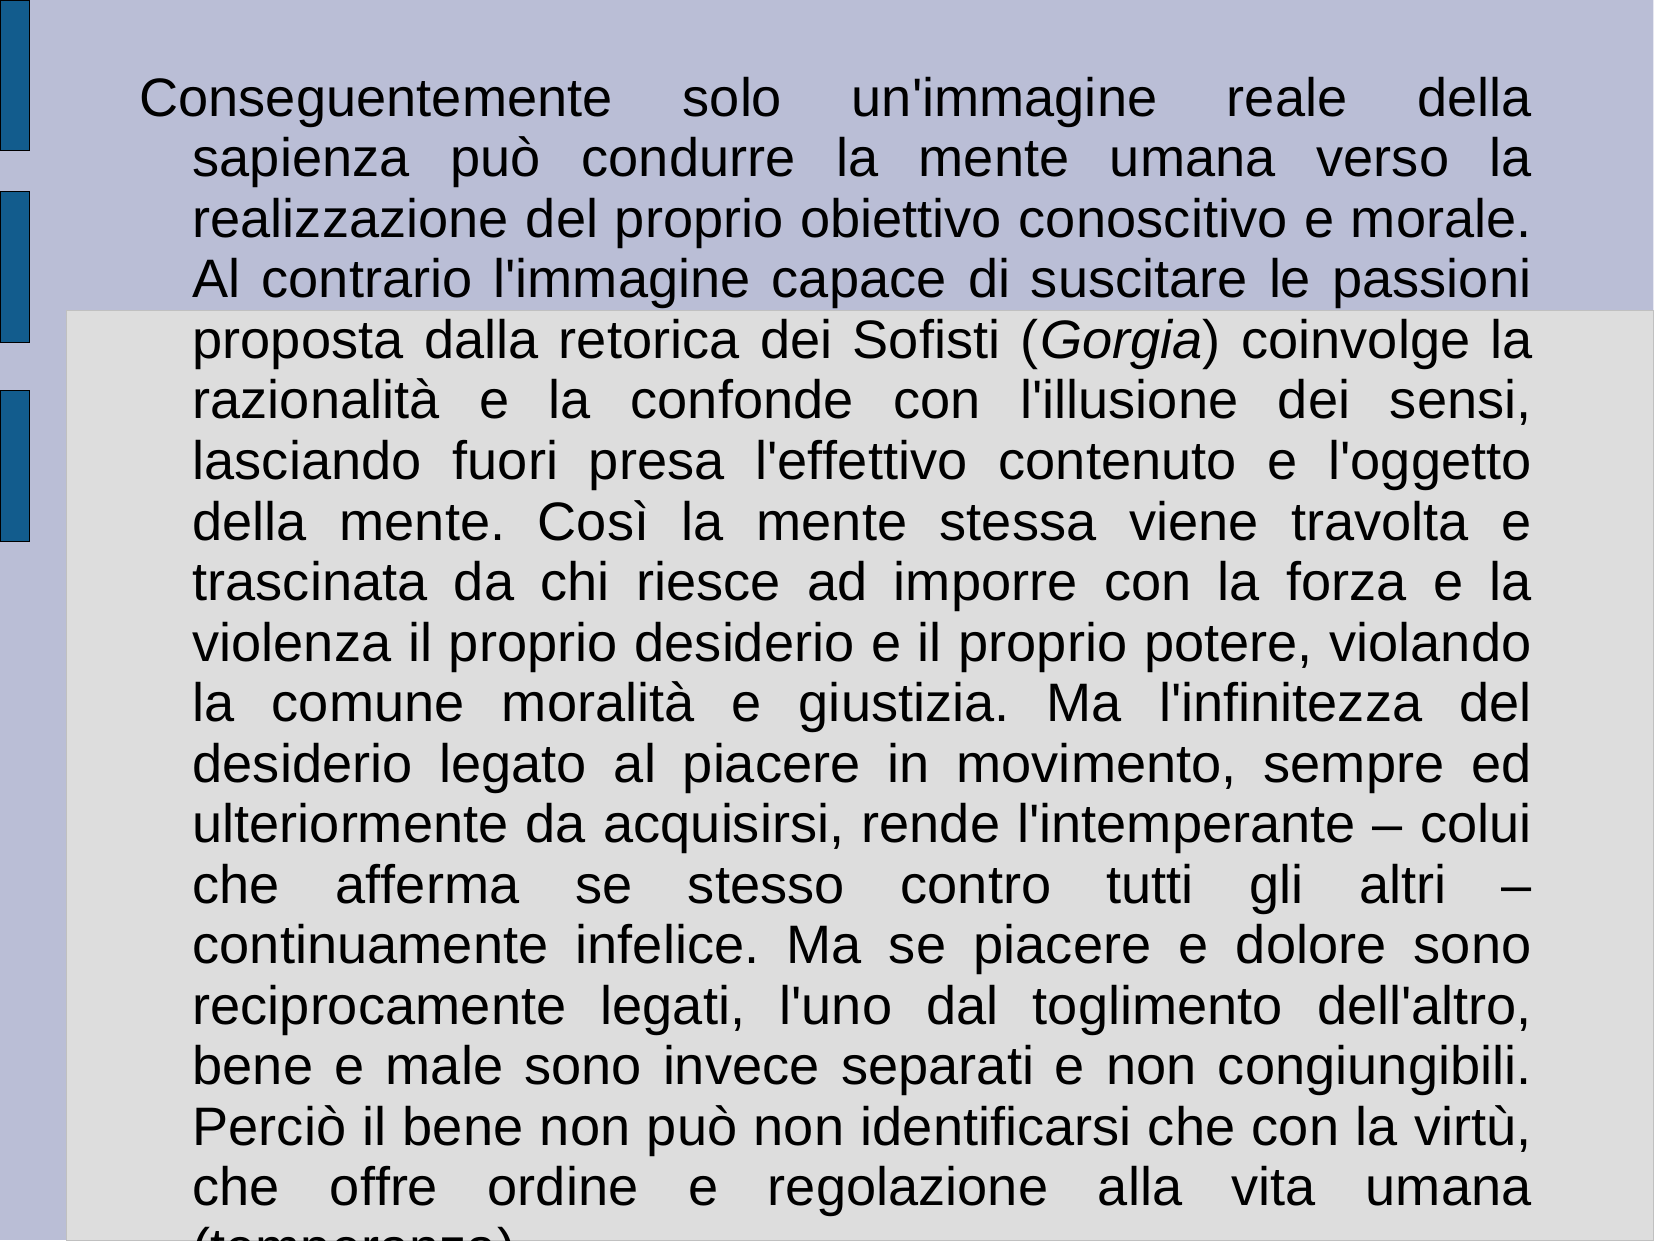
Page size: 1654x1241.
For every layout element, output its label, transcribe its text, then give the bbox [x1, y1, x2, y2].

list Conseguentemente solo un'immagine reale della sapienza può condurre la mente umana verso la realizzazione del proprio obiettivo conoscitivo e morale. Al contrario l'immagine capace di suscitare le passioni proposta dalla retorica dei Sofisti (Gorgia) coinvolge la razionalità e la confonde con l'illusione dei sensi, lasciando fuori presa l'effettivo contenuto e l'oggetto della mente. Così la mente stessa viene travolta e trascinata da chi riesce ad imporre con la forza e la violenza il proprio desiderio e il proprio potere, violando la comune moralità e giustizia. Ma l'infinitezza del desiderio legato al piacere in movimento, sempre ed ulteriormente da acquisirsi, rende l'intemperante – colui che afferma se stesso contro tutti gli altri – continuamente infelice. Ma se piacere e dolore sono reciprocamente legati, l'uno dal toglimento dell'altro, bene e male sono invece separati e non congiungibili. Perciò il bene non può non identificarsi che con la virtù, che offre ordine e regolazione alla vita umana (temperanza). [121, 67, 1534, 1218]
